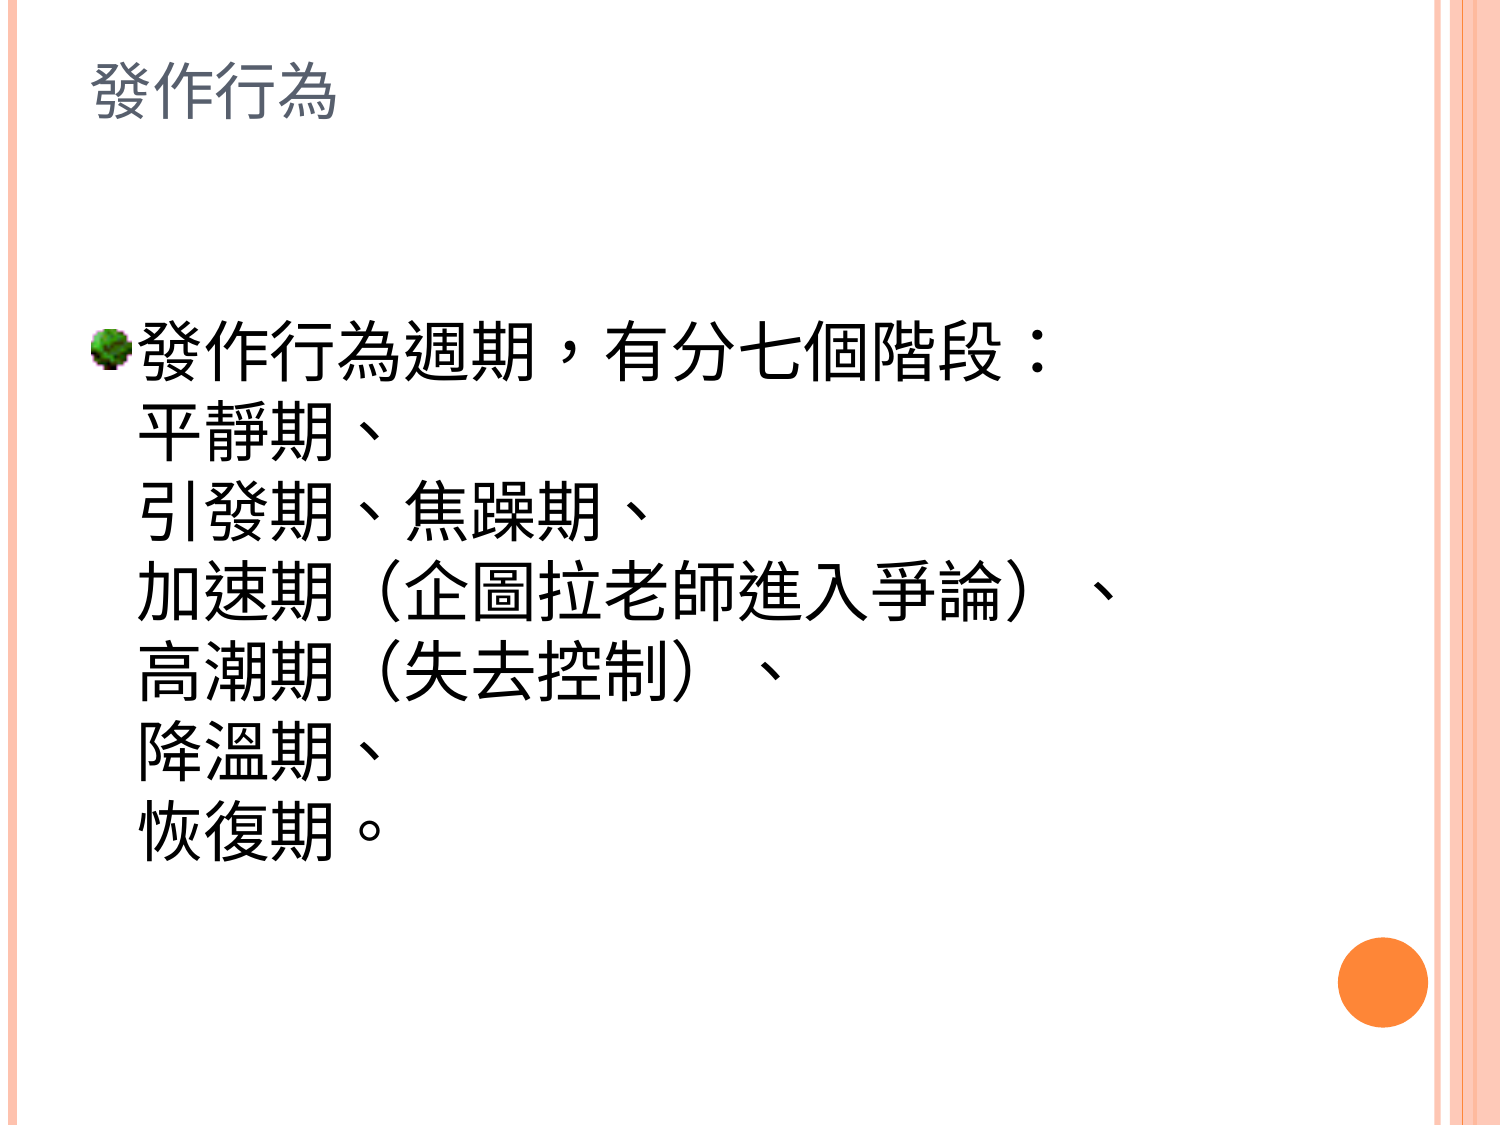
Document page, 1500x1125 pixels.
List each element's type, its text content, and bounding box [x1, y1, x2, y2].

list 發作行為週期，有分七個階段： 平靜期、 引發期、焦躁期、 加速期（企圖拉老師進入爭論）、 高潮期（失去控制）、 降溫期、 恢復期。 [76, 302, 1440, 991]
title 發作行為 [75, 45, 1300, 233]
